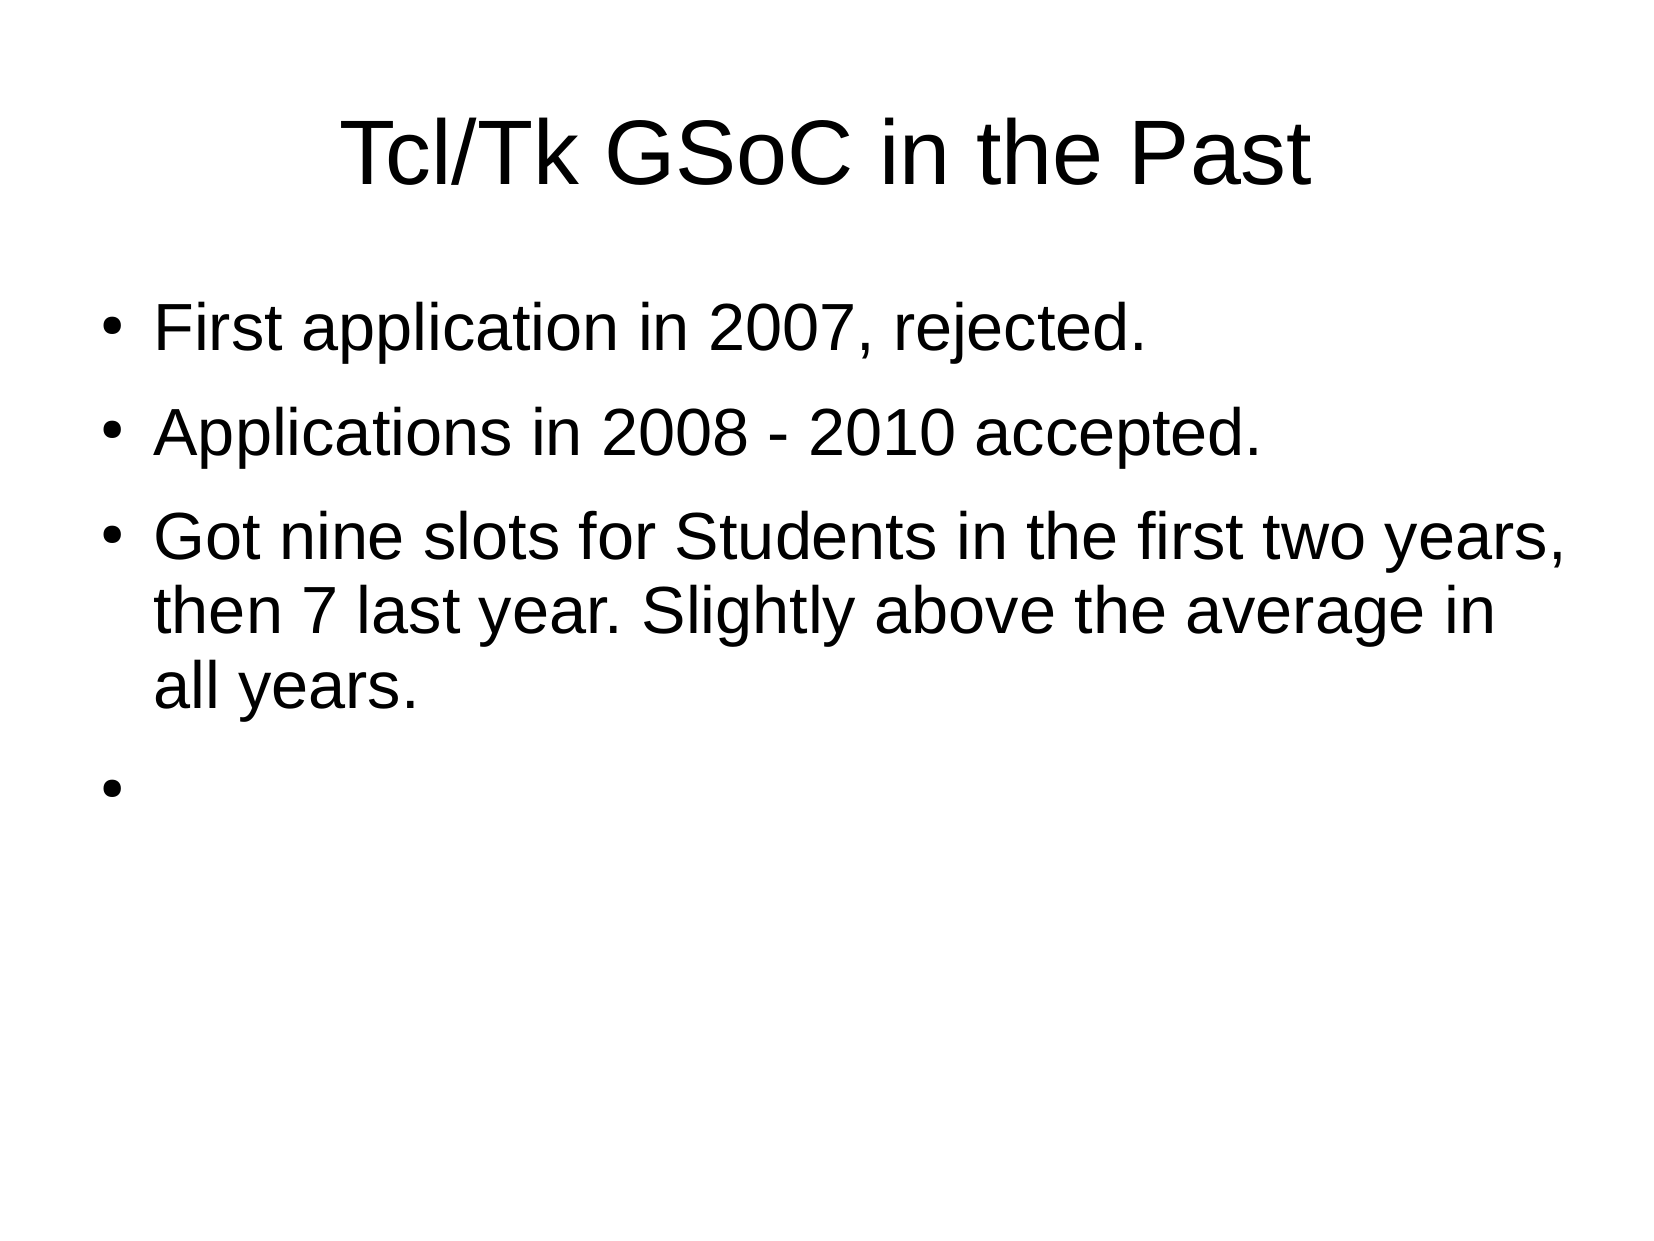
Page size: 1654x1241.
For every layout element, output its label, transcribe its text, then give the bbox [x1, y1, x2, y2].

title Tcl/Tk GSoC in the Past [82, 56, 1571, 250]
list First application in 2007, rejected. Applications in 2008 - 2010 accepted. Got nine slots for Students in the first two years, then 7 last year. Slightly above the average in all years. [82, 290, 1571, 1094]
